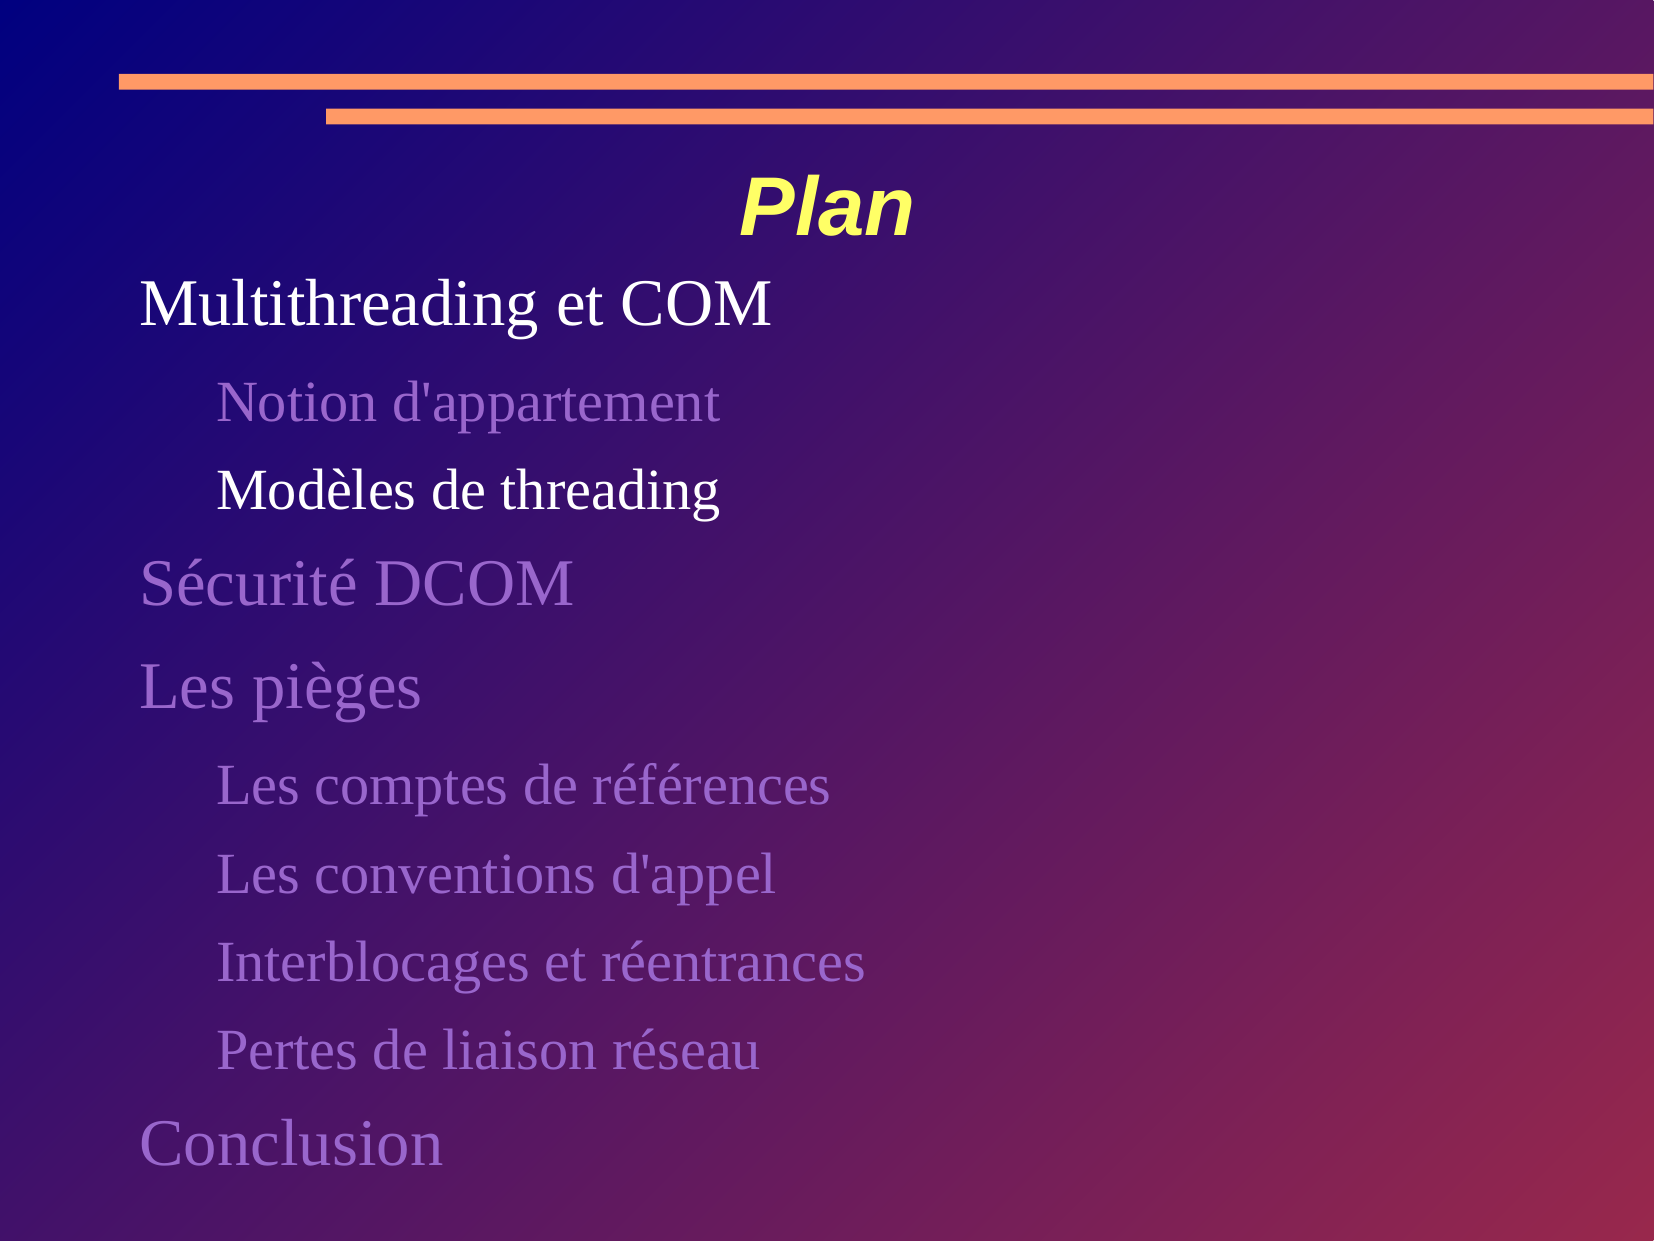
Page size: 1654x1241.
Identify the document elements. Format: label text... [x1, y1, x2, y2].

list Multithreading et COM Notion d'appartement Modèles de threading Sécurité DCOM Les pièges Les comptes de références Les conventions d'appel Interblocages et réentrances Pertes de liaison réseau Conclusion [121, 265, 1534, 1180]
title Plan [121, 102, 1534, 265]
